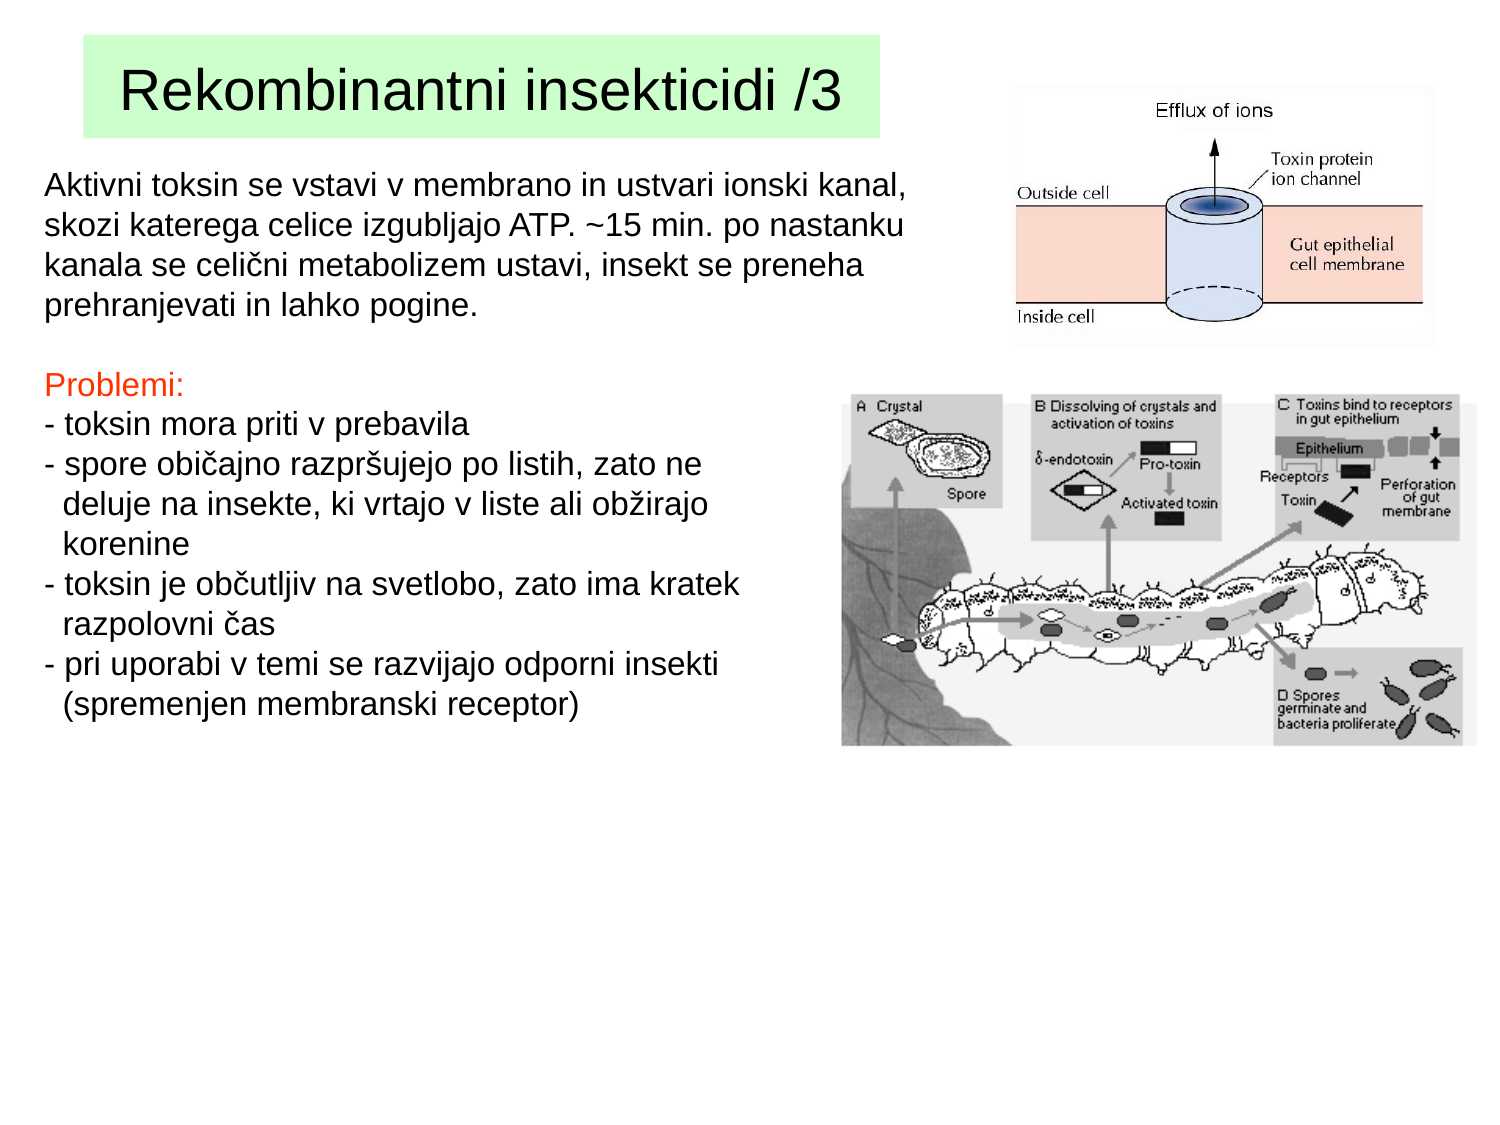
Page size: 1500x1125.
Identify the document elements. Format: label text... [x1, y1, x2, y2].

text_box Rekombinantni insekticidi /3 [83, 34, 880, 139]
picture [820, 371, 1496, 750]
text_box Aktivni toksin se vstavi v membrano in ustvari ionski kanal, skozi katerega celice izgubljajo ATP. ~15 min. po nastanku kanala se celični metabolizem ustavi, insekt se preneha prehranjevati in lahko pogine. Problemi: - toksin mora priti v prebavila - spore običajno razpršujejo po listih, zato ne deluje na insekte, ki vrtajo v liste ali obžirajo korenine - toksin je občutljiv na svetlobo, zato ima kratek razpolovni čas - pri uporabi v temi se razvijajo odporni insekti (spremenjen membranski receptor) [29, 155, 975, 730]
picture [1009, 84, 1436, 347]
